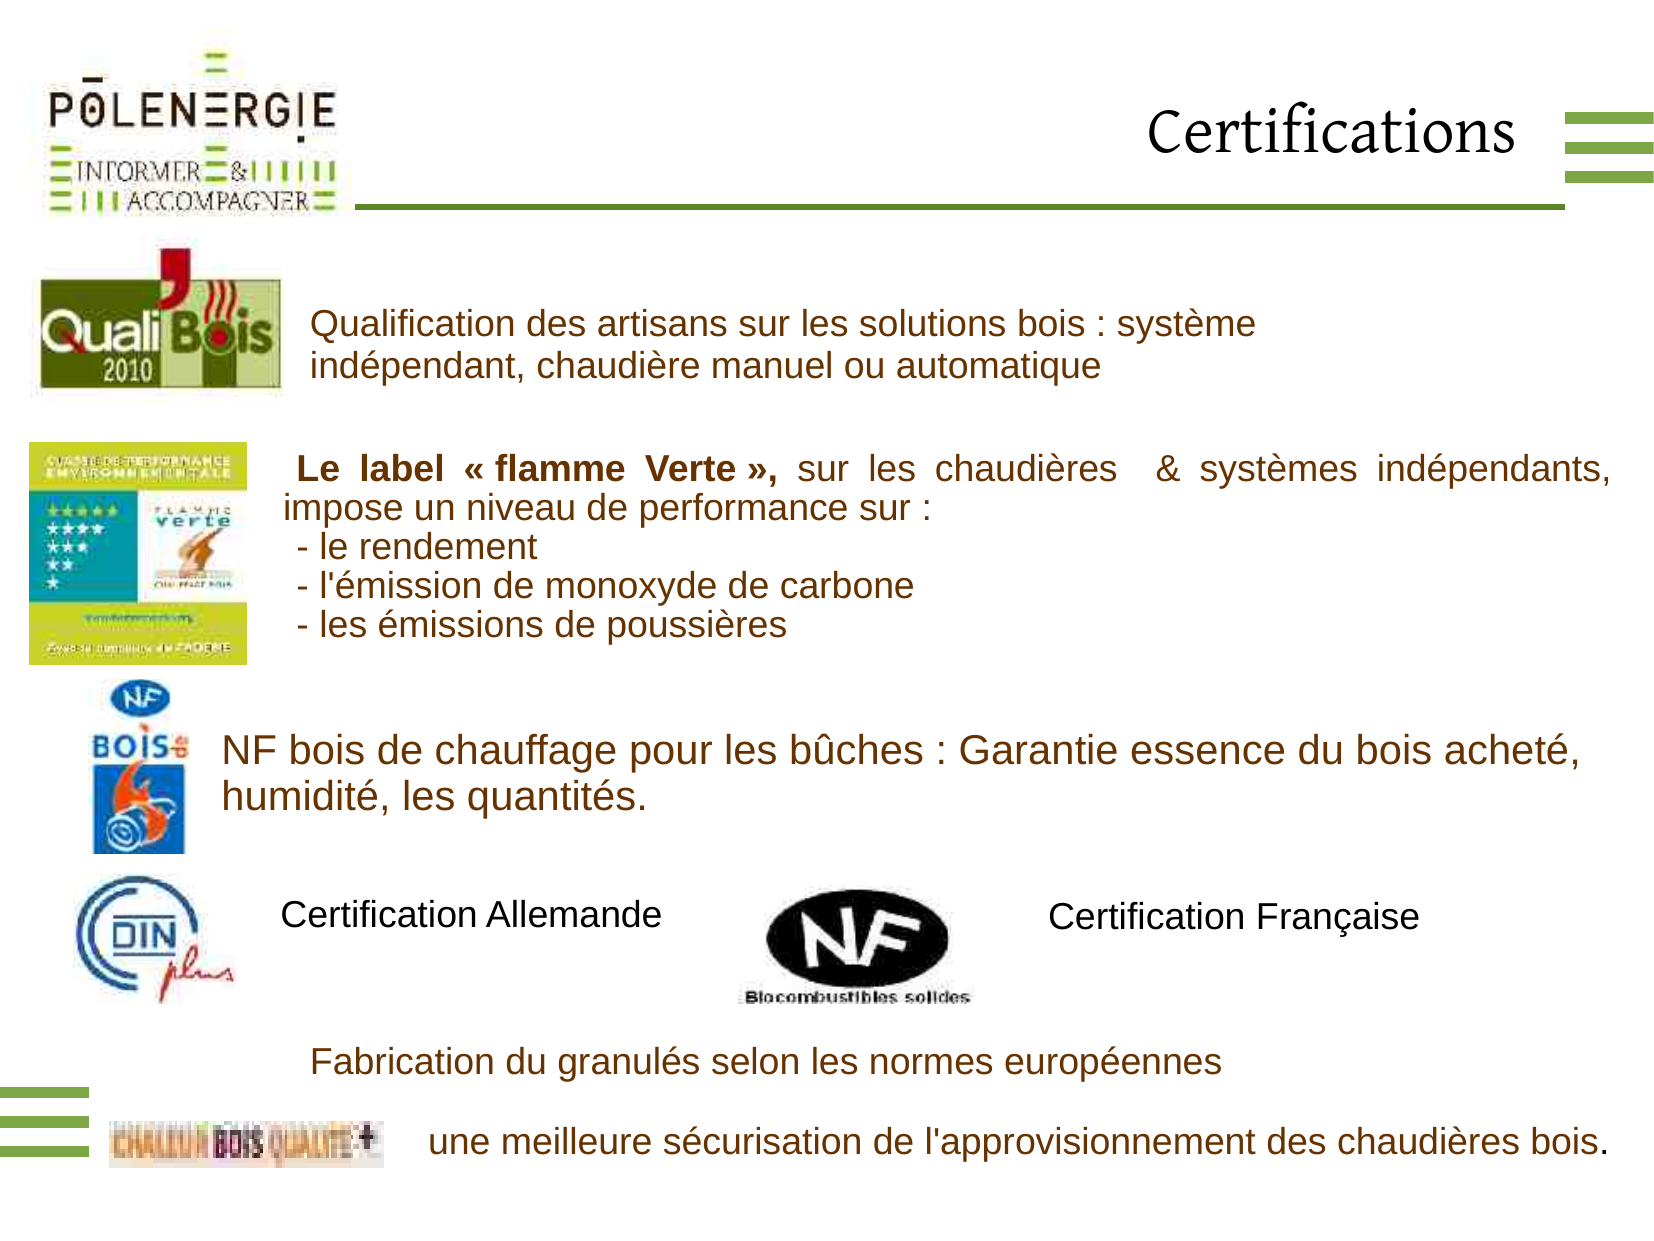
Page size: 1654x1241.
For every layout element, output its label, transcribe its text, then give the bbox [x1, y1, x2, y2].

text_box Certification Allemande [265, 885, 709, 943]
text_box Qualification des artisans sur les solutions bois : système indépendant, chaudière manuel ou automatique [295, 295, 1388, 395]
text_box Le label « flamme Verte », sur les chaudières & systèmes indépendants, impose un niveau de performance sur : - le rendement - l'émission de monoxyde de carbone - les émissions de poussières [268, 443, 1627, 658]
picture [738, 885, 975, 1004]
title Certifications [29, 29, 1518, 237]
picture [29, 442, 247, 665]
picture [109, 1121, 384, 1168]
text_box Certification Française [1033, 888, 1477, 945]
picture [29, 236, 295, 403]
text_box Fabrication du granulés selon les normes européennes [295, 1033, 1447, 1091]
picture [88, 679, 189, 855]
text_box NF bois de chauffage pour les bûches : Garantie essence du bois acheté, humidité, les quantités. [206, 718, 1625, 828]
text_box une meilleure sécurisation de l'approvisionnement des chaudières bois. [413, 1113, 1654, 1171]
picture [73, 873, 237, 1004]
